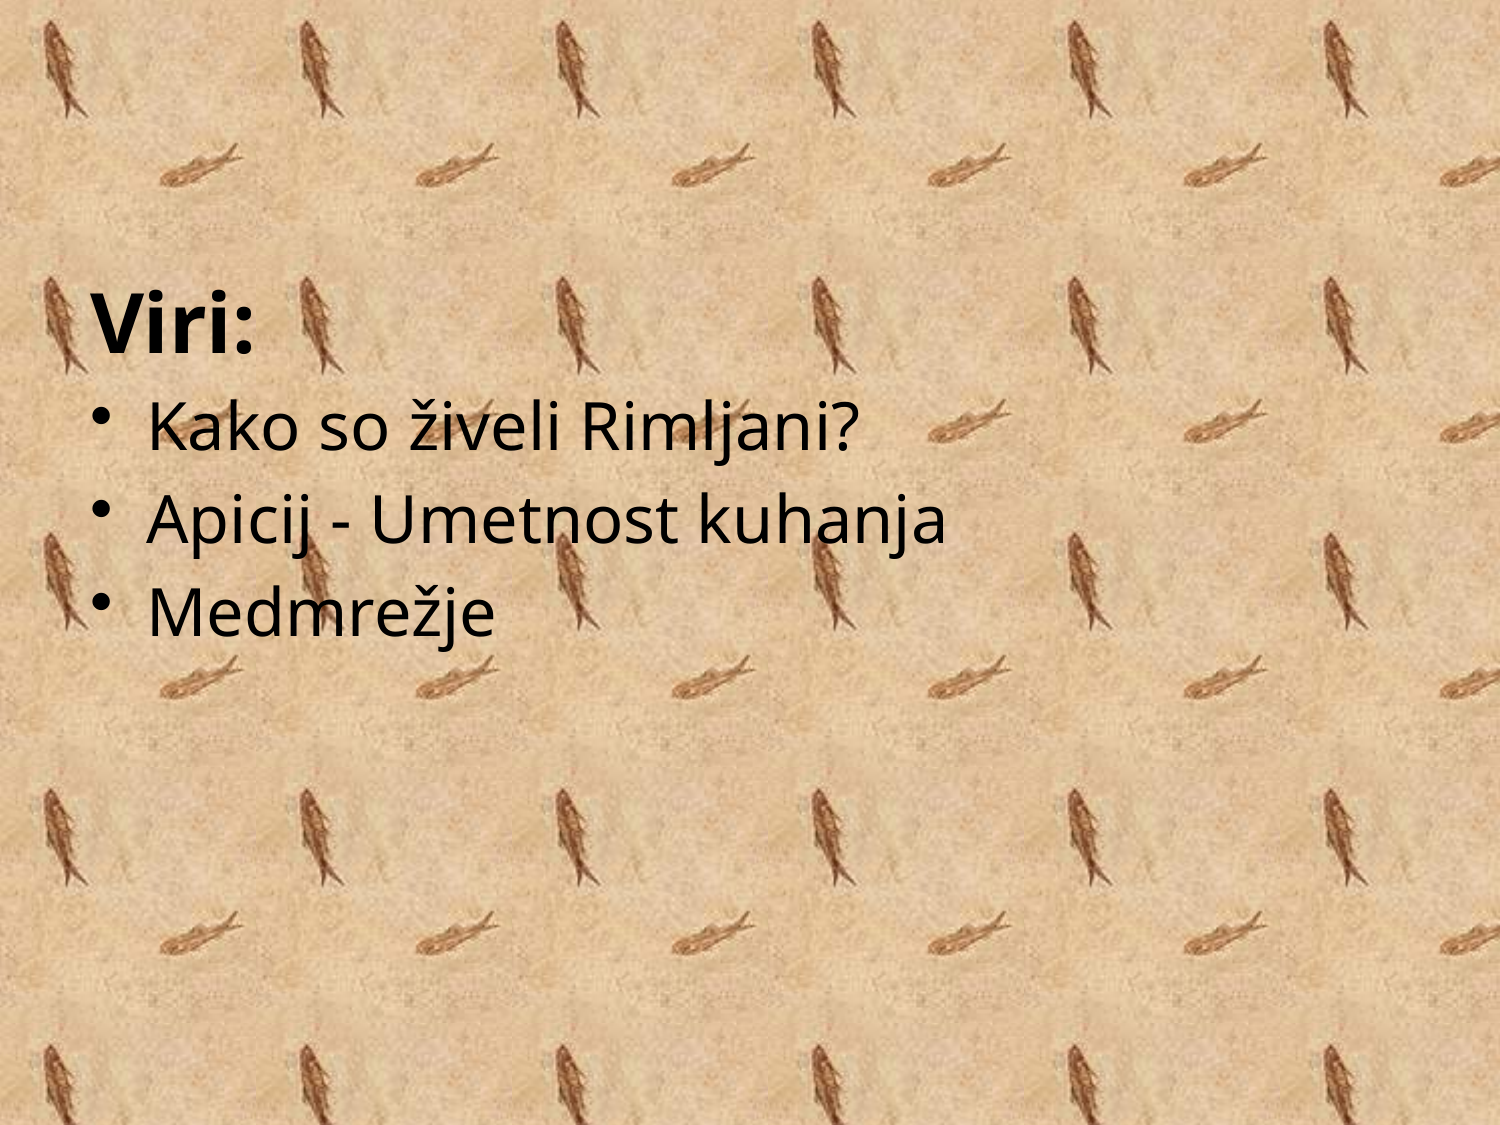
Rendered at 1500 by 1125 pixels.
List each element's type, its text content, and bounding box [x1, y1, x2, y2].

picture [0, 0, 1500, 1125]
list Viri: Kako so živeli Rimljani? Apicij - Umetnost kuhanja Medmrežje [75, 262, 1425, 1005]
